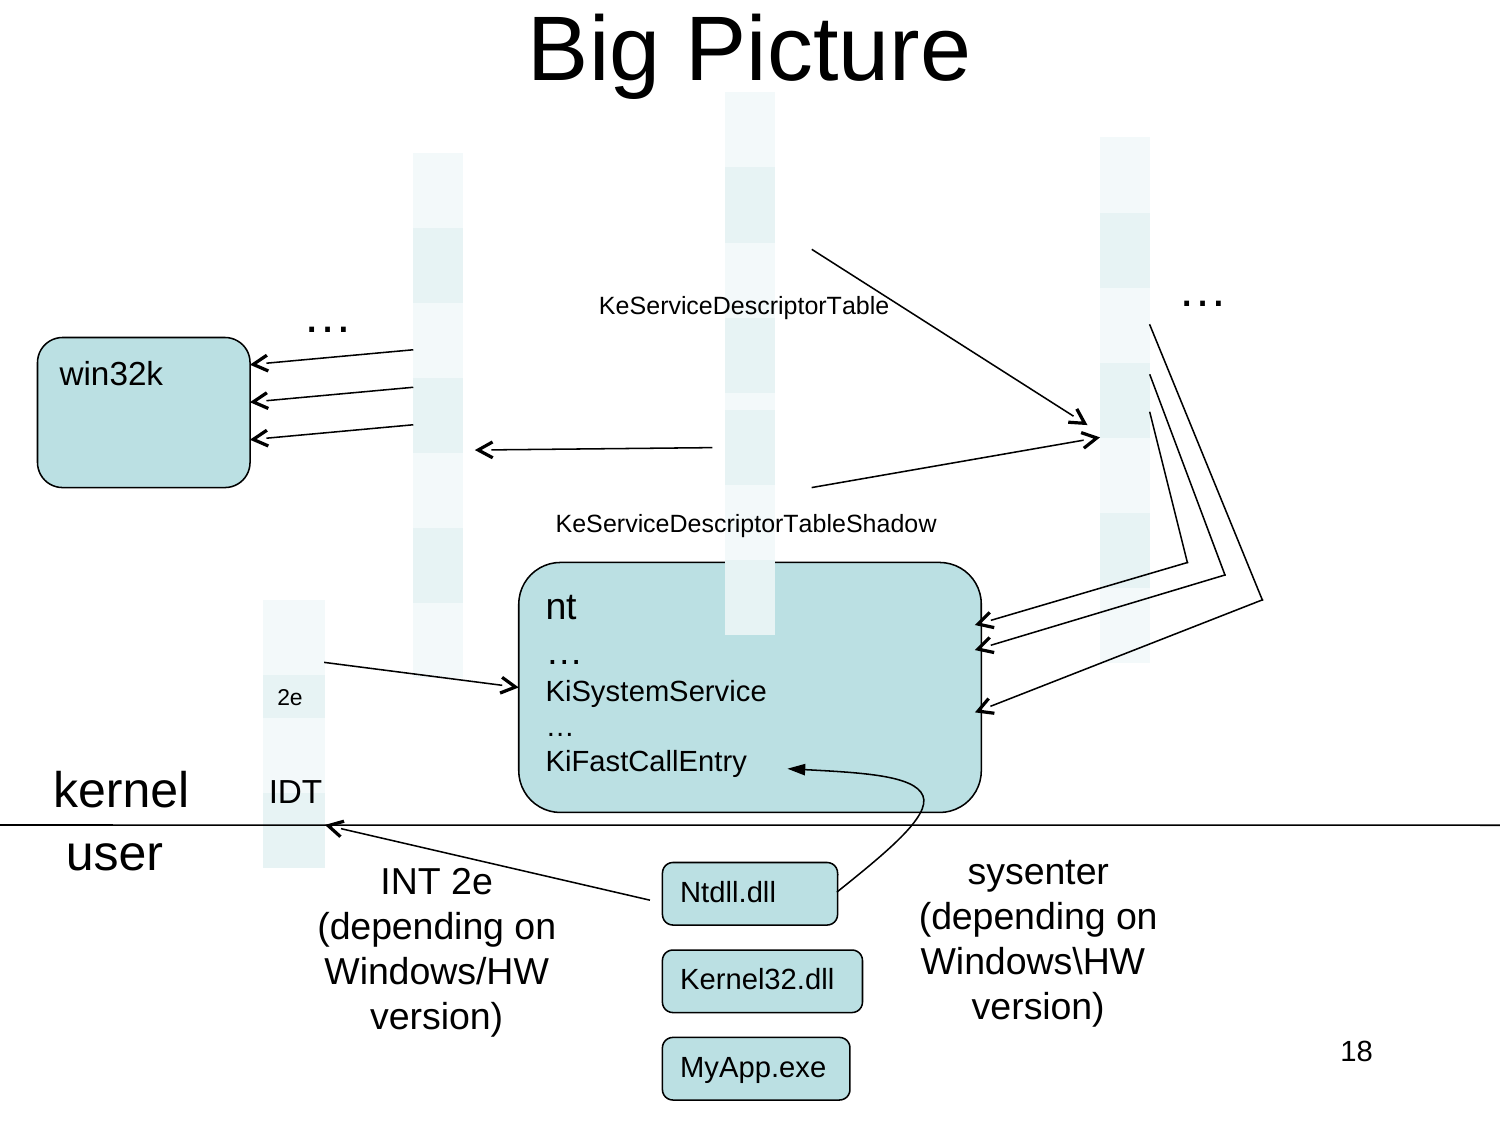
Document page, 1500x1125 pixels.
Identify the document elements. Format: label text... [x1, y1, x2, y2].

table_cell [1100, 363, 1150, 438]
text_box KeServiceDescriptorTableShadow [540, 500, 960, 546]
text_box KeServiceDescriptorTable [584, 282, 912, 328]
text_box kernel [38, 749, 205, 826]
table_header [725, 393, 775, 410]
table_cell 2e [263, 675, 325, 718]
table_header [413, 153, 463, 228]
table_cell [725, 167, 775, 243]
table_cell [1106, 646, 1150, 663]
table_cell [725, 560, 775, 635]
table_cell [413, 528, 463, 603]
text_box KeServiceDescriptorTable [867, 282, 912, 311]
table_cell [1100, 213, 1150, 288]
text_box Kernel32.dll [662, 950, 863, 1013]
text_box IDT [253, 762, 338, 818]
table_cell [725, 243, 775, 282]
table_cell [1100, 288, 1150, 363]
table_cell [725, 410, 775, 485]
table_header [725, 92, 775, 167]
table_cell [413, 228, 463, 303]
text_box nt … KiSystemService … KiFastCallEntry [518, 562, 982, 813]
table_cell [1100, 599, 1150, 662]
table_header [263, 600, 325, 675]
text_box user [51, 826, 179, 888]
table_cell [263, 718, 325, 762]
text_box … [287, 274, 368, 351]
table_cell [1100, 588, 1150, 611]
table_cell [725, 485, 775, 500]
table_cell [413, 378, 463, 453]
text_box … [1162, 249, 1243, 325]
text_box MyApp.exe [662, 1037, 850, 1101]
table_cell [1107, 575, 1150, 588]
table_cell [1100, 438, 1150, 513]
table_header [1100, 137, 1150, 213]
text_box INT 2e (depending on Windows/HW version) [302, 849, 571, 1046]
text_box Ntdll.dll [662, 862, 838, 926]
text_box win32k [37, 337, 251, 488]
table_cell [413, 603, 463, 678]
table_cell [725, 328, 775, 393]
table_cell [725, 546, 775, 560]
text_box sysenter (depending on Windows\HW version) [903, 839, 1173, 1035]
table_cell [263, 818, 325, 824]
table_cell [413, 303, 463, 378]
title Big Picture [0, 0, 1500, 138]
table_cell [1100, 513, 1150, 587]
table_cell [413, 453, 463, 528]
table_cell [263, 826, 325, 868]
text_box <number> [1074, 1025, 1388, 1101]
